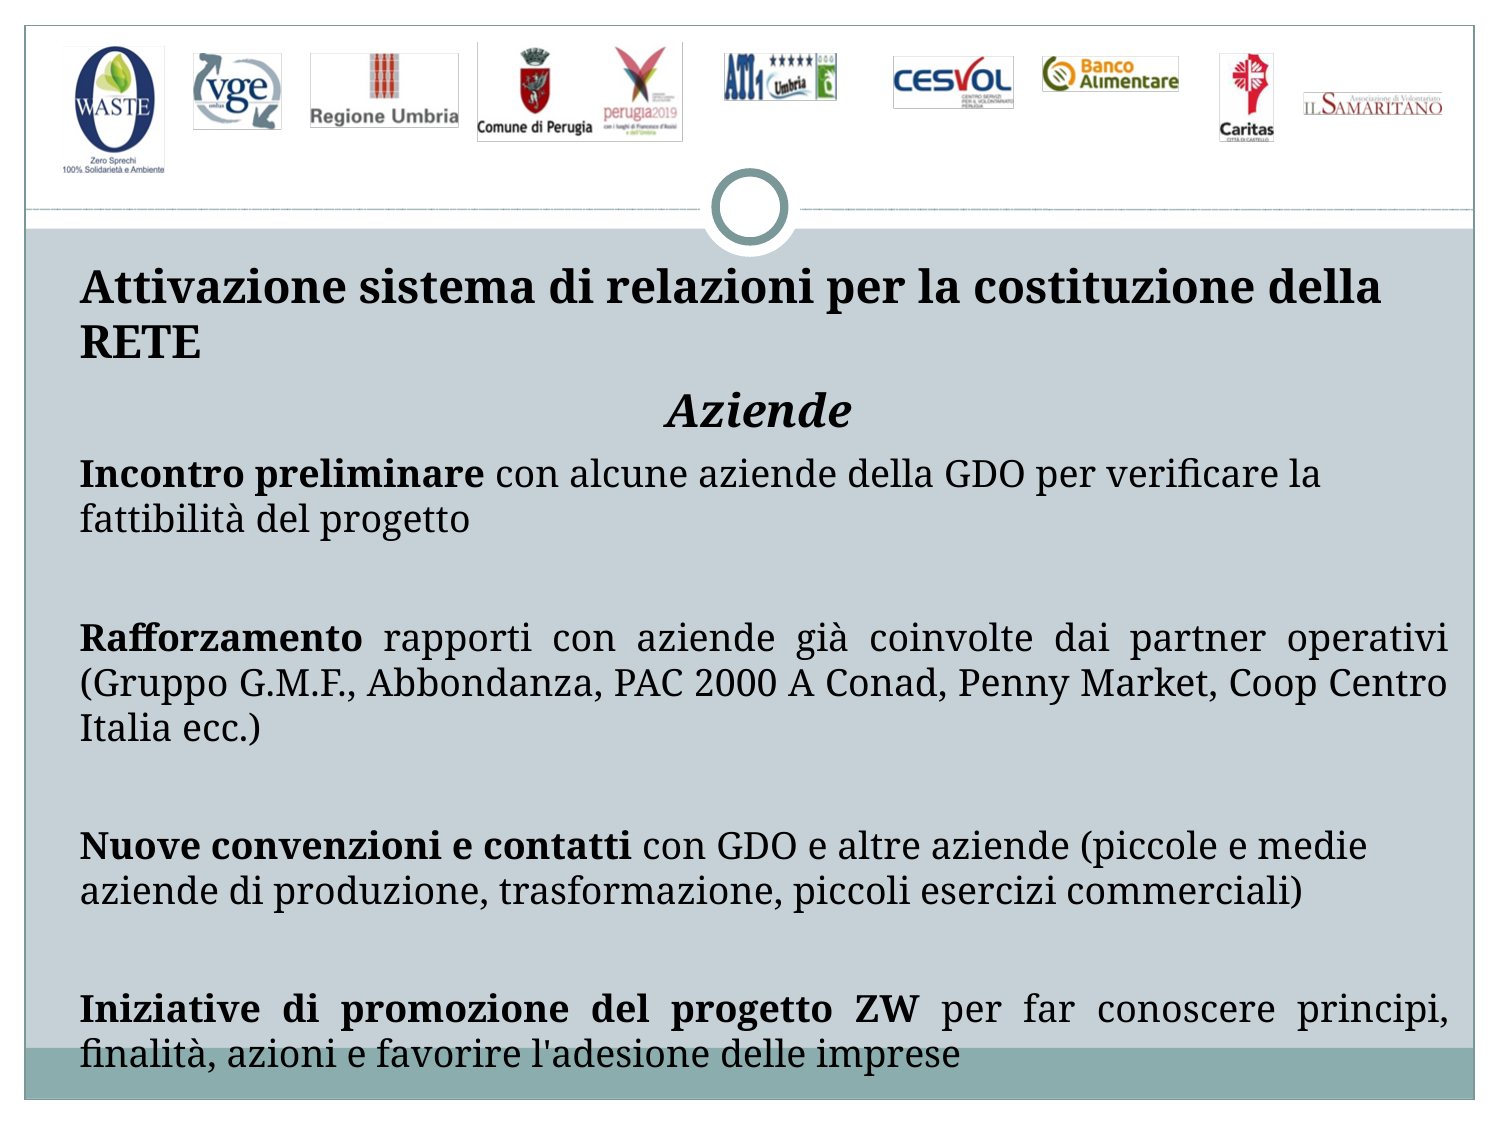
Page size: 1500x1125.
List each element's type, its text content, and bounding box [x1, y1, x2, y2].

list Attivazione sistema di relazioni per la costituzione della RETE Aziende Incontro preliminare con alcune aziende della GDO per verificare la fattibilità del progetto Rafforzamento rapporti con aziende già coinvolte dai partner operativi (Gruppo G.M.F., Abbondanza, PAC 2000 A Conad, Penny Market, Coop Centro Italia ecc.) Nuove convenzioni e contatti con GDO e altre aziende (piccole e medie aziende di produzione, trasformazione, piccoli esercizi commerciali) Iniziative di promozione del progetto ZW per far conoscere principi, finalità, azioni e favorire l'adesione delle imprese [64, 249, 1465, 1125]
picture [53, 42, 1454, 191]
title [49, 0, 1450, 162]
